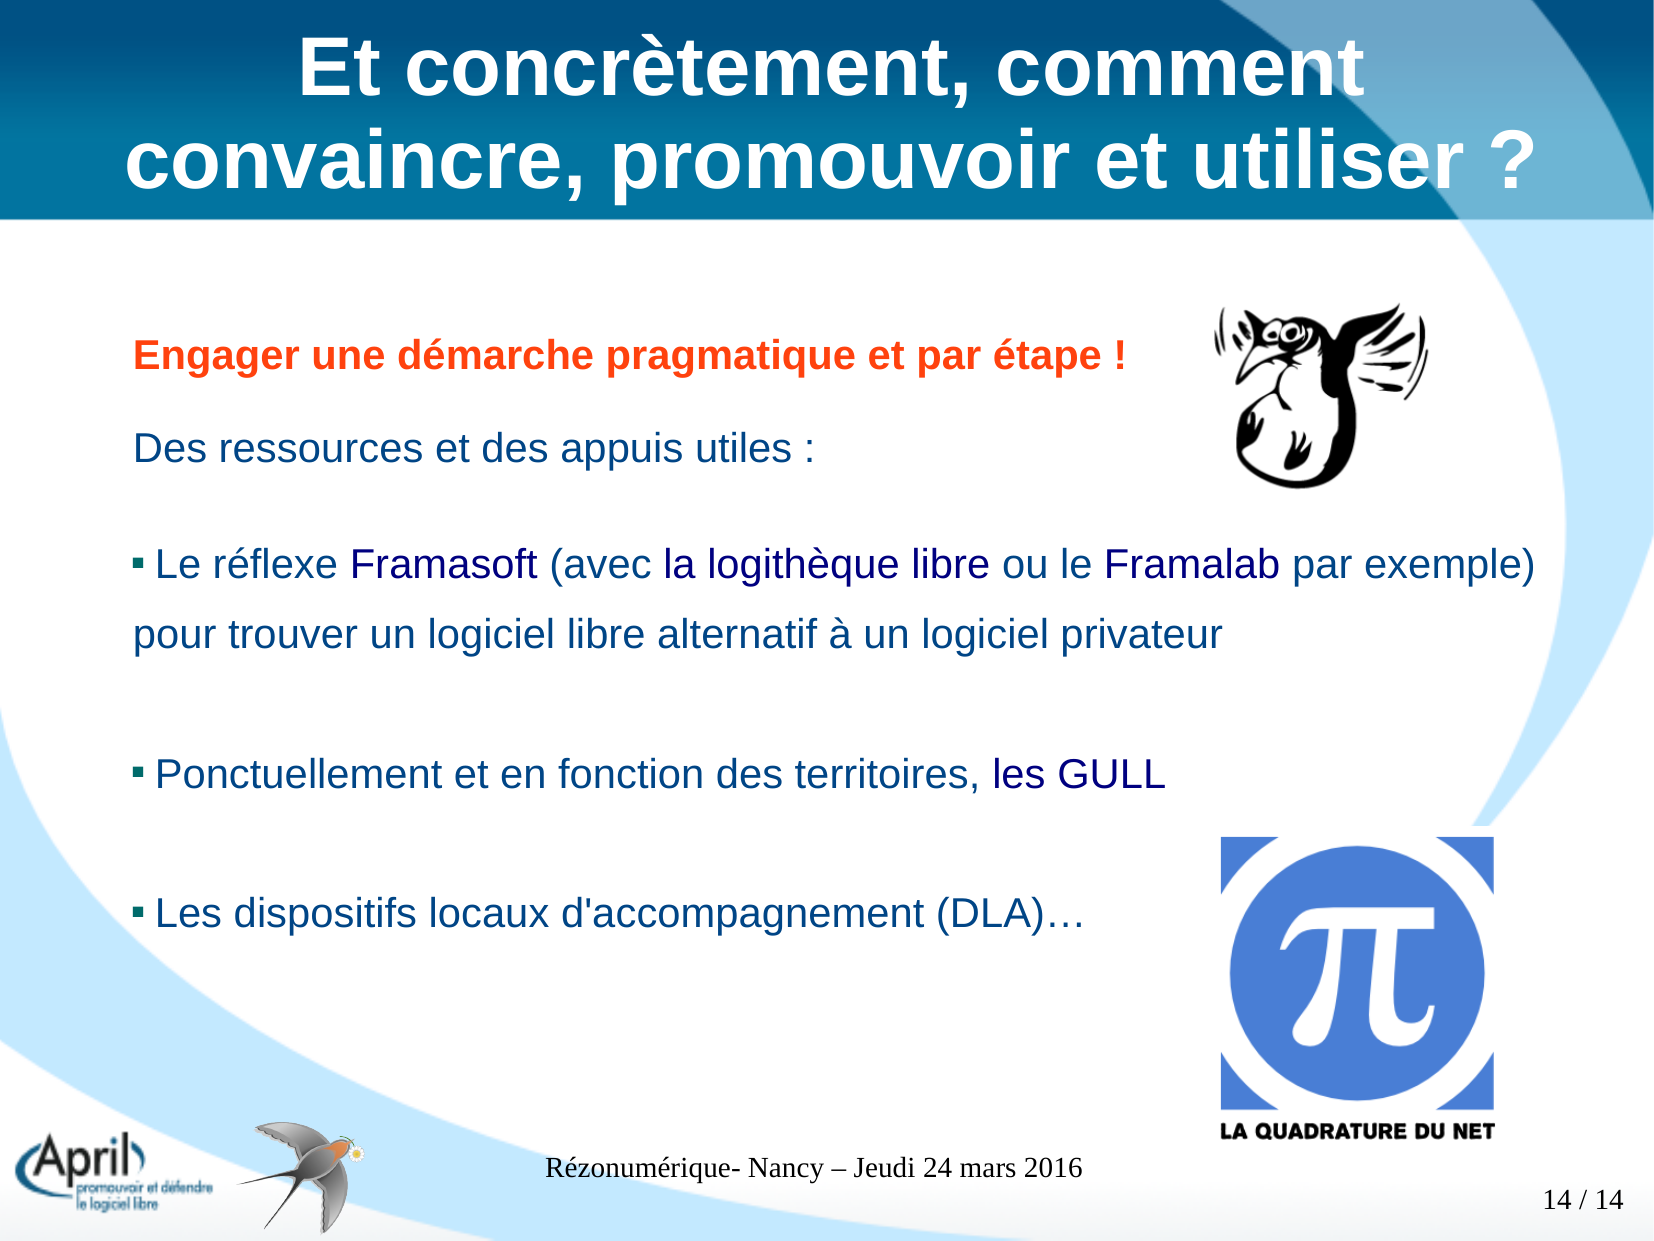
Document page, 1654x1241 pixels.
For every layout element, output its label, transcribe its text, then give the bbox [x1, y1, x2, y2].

text_box Et concrètement, comment convaincre, promouvoir et utiliser ? [88, 20, 1576, 207]
picture [0, 0, 1654, 1241]
text_box Engager une démarche pragmatique et par étape ! Des ressources et des appuis utiles : Le réflexe Framasoft (avec la logithèque libre ou le Framalab par exemple) pour trouver un logiciel libre alternatif à un logiciel privateur Ponctuellement et en fonction des territoires, les GULL Les dispositifs locaux d'accompagnement (DLA)… [118, 324, 1565, 1139]
